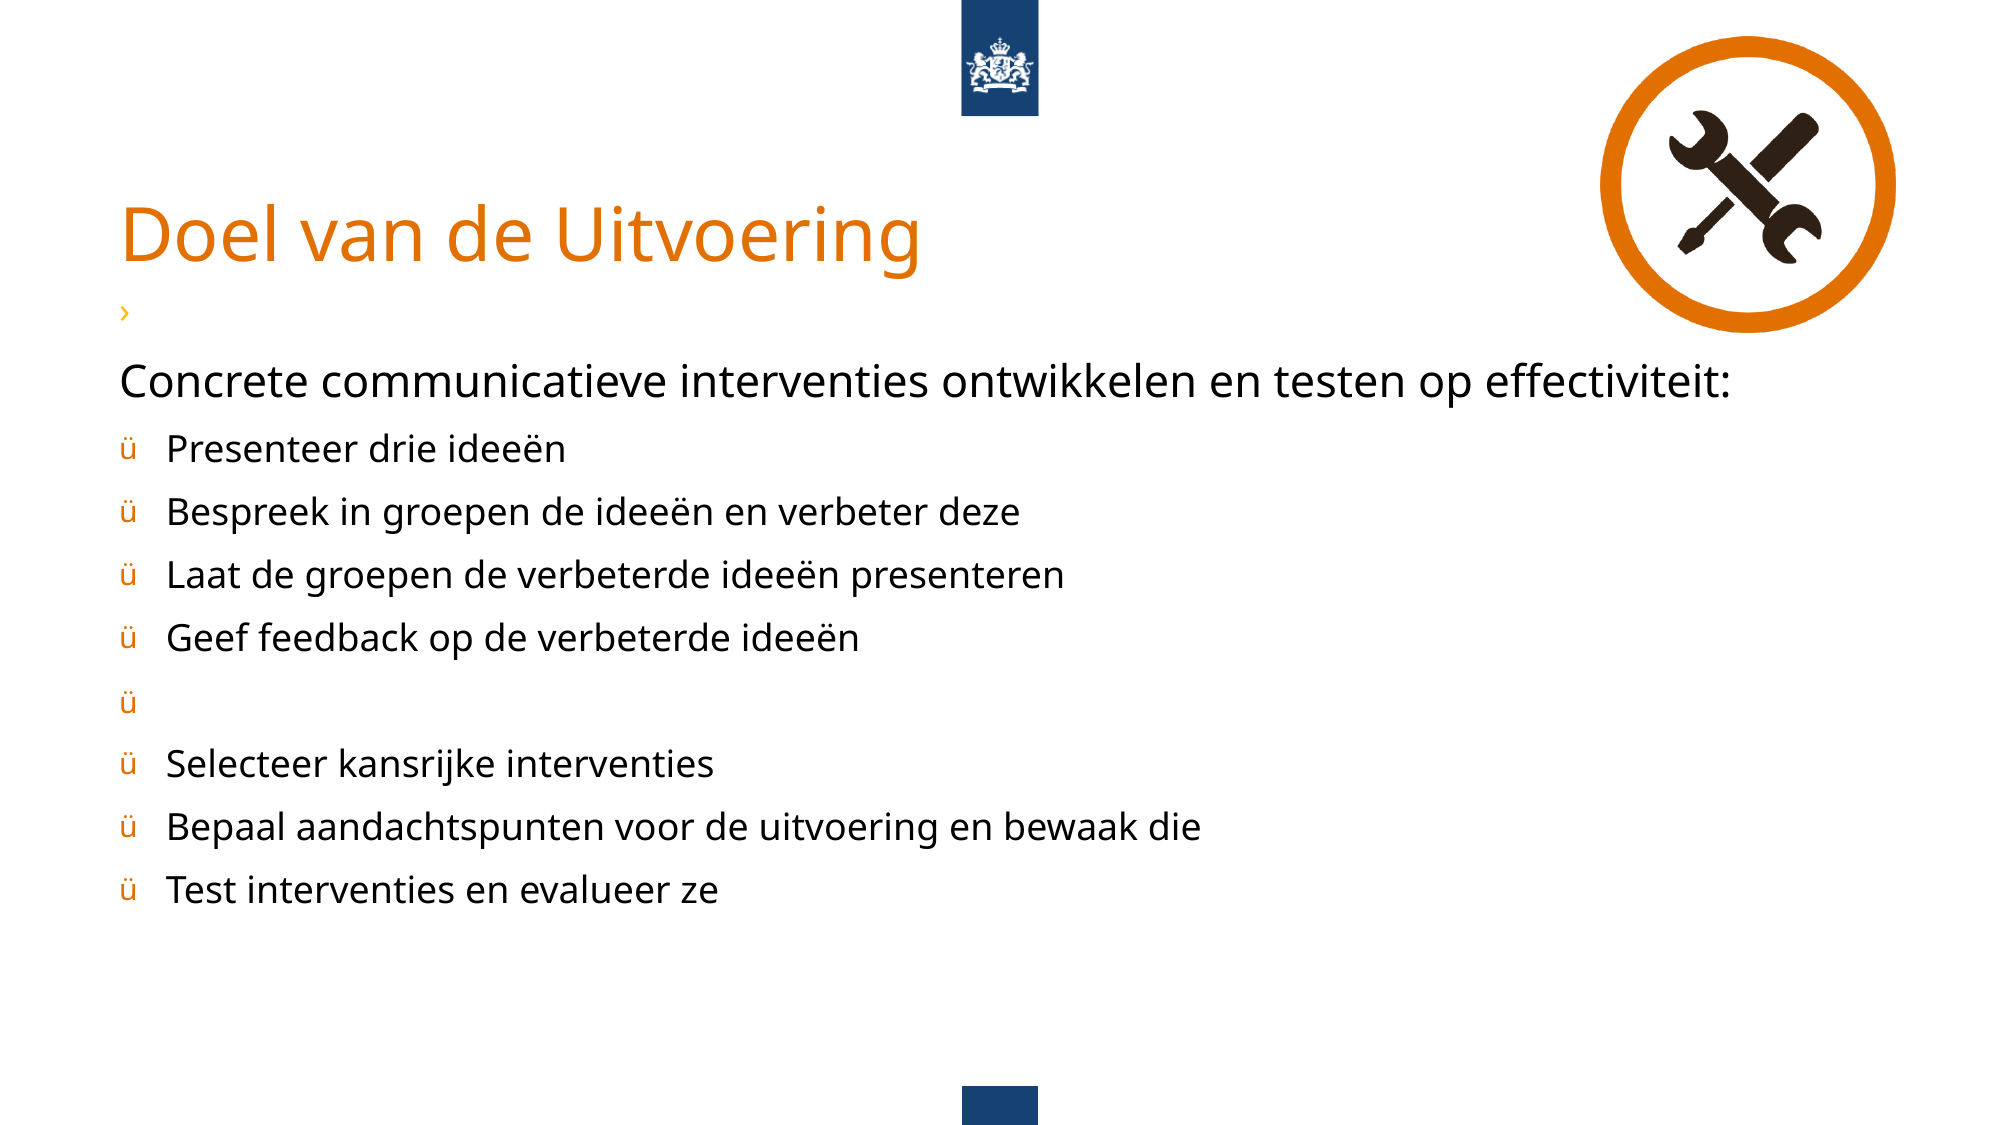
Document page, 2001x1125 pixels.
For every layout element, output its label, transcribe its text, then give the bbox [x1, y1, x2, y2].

picture [1600, 37, 1896, 333]
title Doel van de Uitvoering [104, 129, 1600, 286]
list Concrete communicatieve interventies ontwikkelen en testen op effectiviteit: Presenteer drie ideeën Bespreek in groepen de ideeën en verbeter deze Laat de groepen de verbeterde ideeën presenteren Geef feedback op de verbeterde ideeën Selecteer kansrijke interventies Bepaal aandachtspunten voor de uitvoering en bewaak die Test interventies en evalueer ze [104, 286, 1897, 921]
